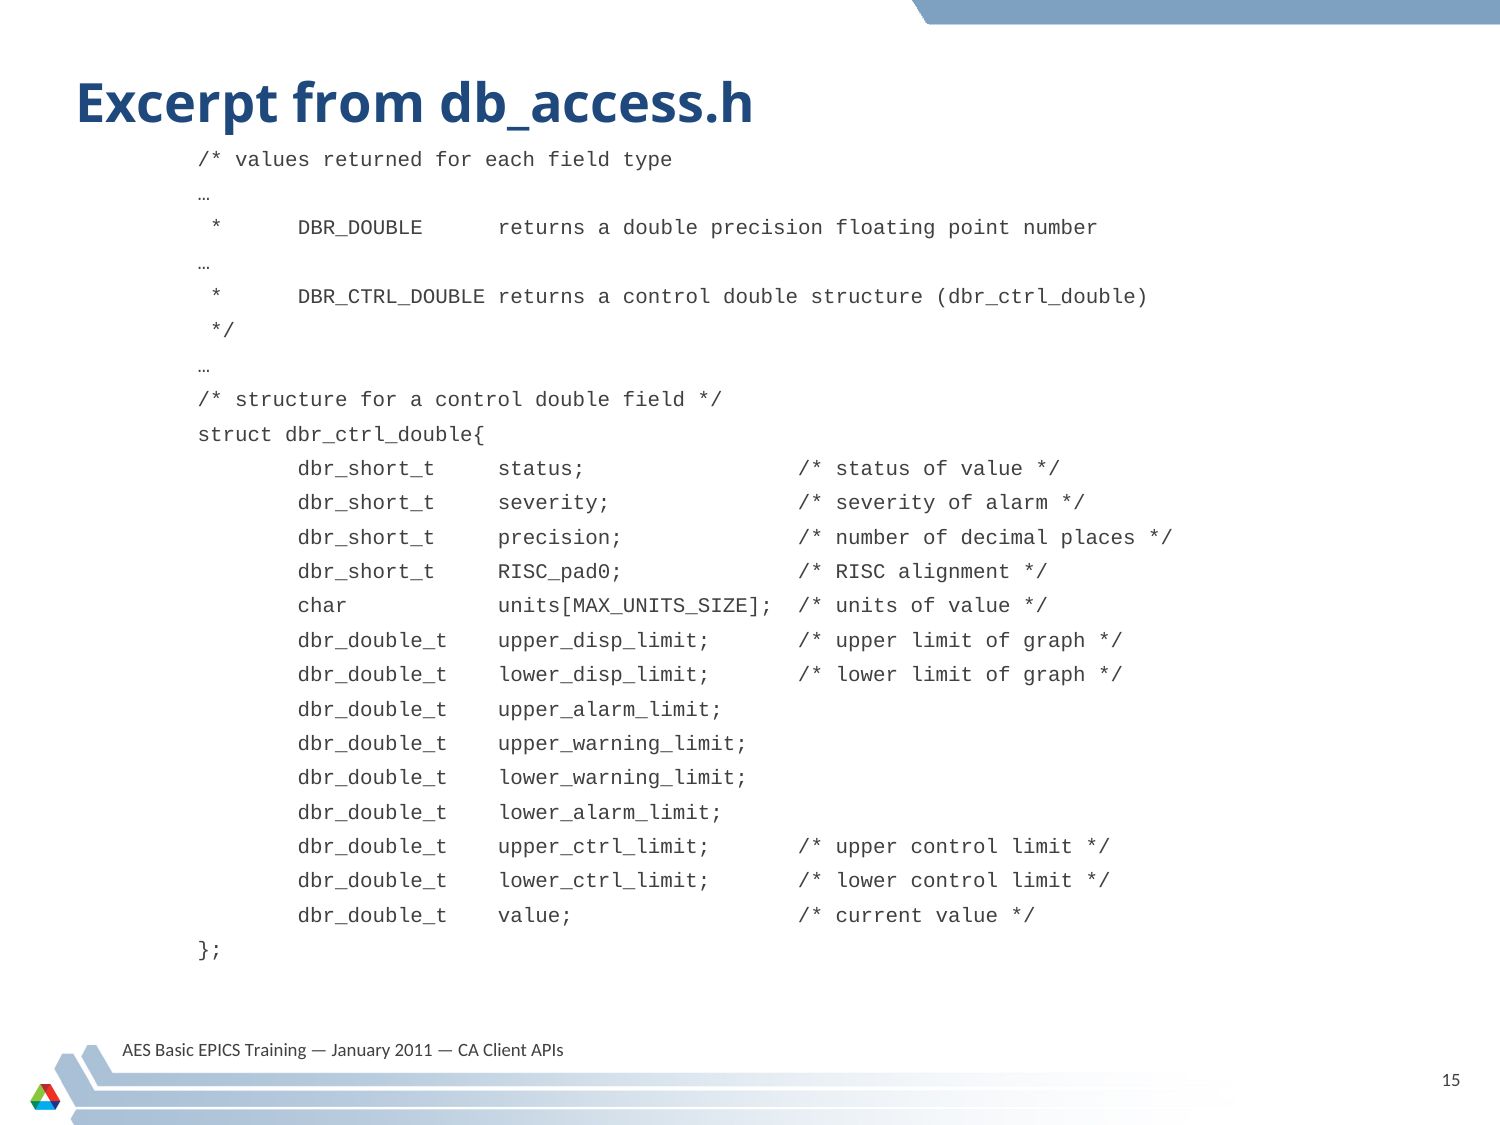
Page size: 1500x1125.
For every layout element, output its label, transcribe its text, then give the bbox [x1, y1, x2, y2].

title Excerpt from db_access.h [75, 75, 1426, 202]
list /* values returned for each field type … * DBR_DOUBLE returns a double precision floating point number … * DBR_CTRL_DOUBLE returns a control double structure (dbr_ctrl_double) */ … /* structure for a control double field */ struct dbr_ctrl_double{ dbr_short_t status; /* status of value */ dbr_short_t severity; /* severity of alarm */ dbr_short_t precision; /* number of decimal places */ dbr_short_t RISC_pad0; /* RISC alignment */ char units[MAX_UNITS_SIZE]; /* units of value */ dbr_double_t upper_disp_limit; /* upper limit of graph */ dbr_double_t lower_disp_limit; /* lower limit of graph */ dbr_double_t upper_alarm_limit; dbr_double_t upper_warning_limit; dbr_double_t lower_warning_limit; dbr_double_t lower_alarm_limit; dbr_double_t upper_ctrl_limit; /* upper control limit */ dbr_double_t lower_ctrl_limit; /* lower control limit */ dbr_double_t value; /* current value */ }; [183, 143, 1290, 1023]
picture [0, 1037, 1500, 1125]
picture [0, 0, 1500, 26]
